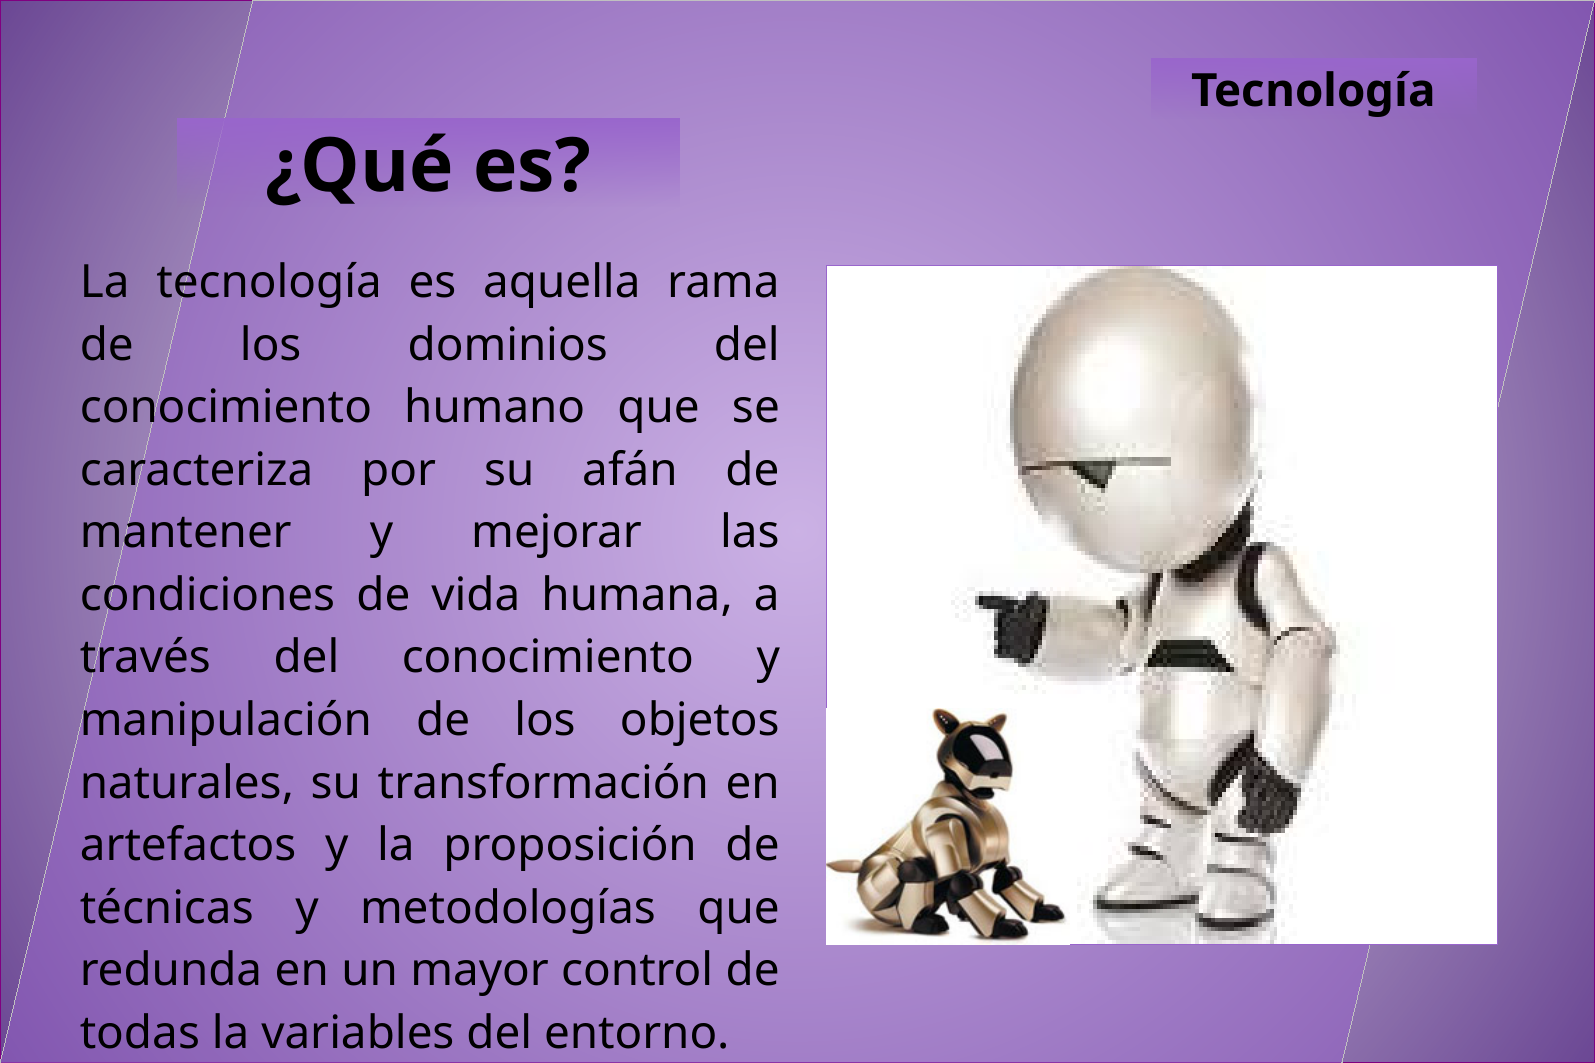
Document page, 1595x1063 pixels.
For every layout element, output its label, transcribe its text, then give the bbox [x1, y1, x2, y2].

picture [826, 265, 1498, 945]
text_box ¿Qué es? [177, 118, 680, 207]
text_box Tecnología [1151, 58, 1477, 119]
list La tecnología es aquella rama de los dominios del conocimiento humano que se caracteriza por su afán de mantener y mejorar las condiciones de vida humana, a través del conocimiento y manipulación de los objetos naturales, su transformación en artefactos y la proposición de técnicas y metodologías que redunda en un mayor control de todas la variables del entorno. [79, 248, 781, 984]
